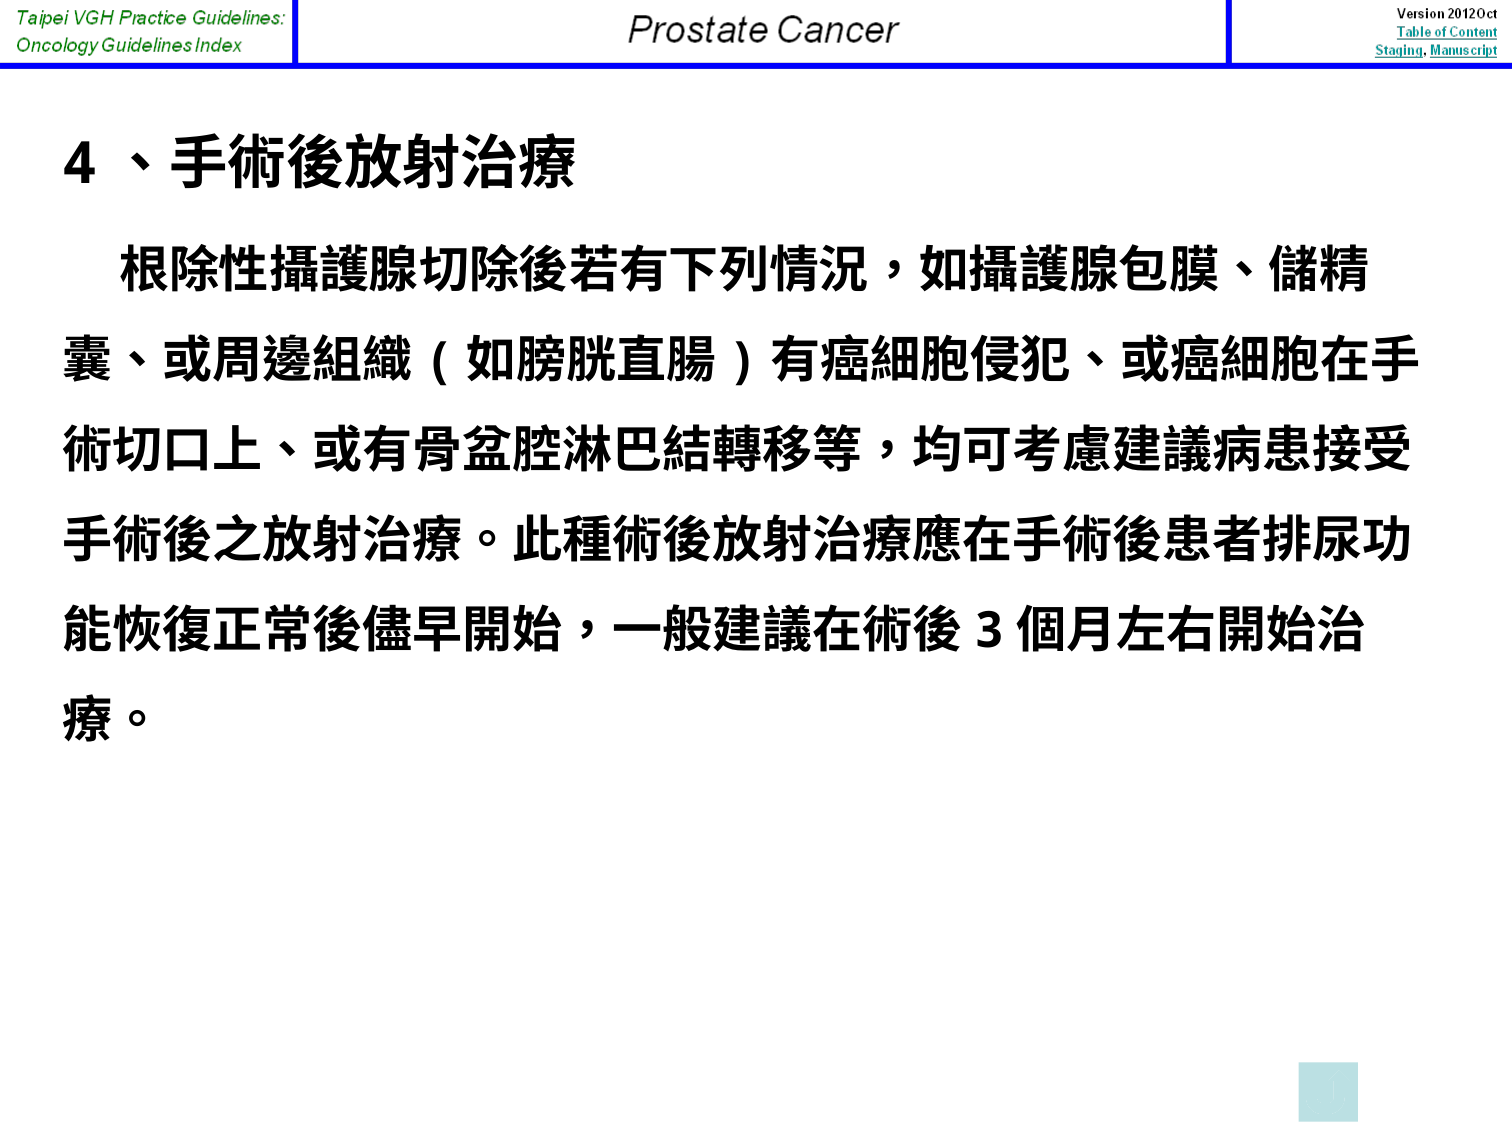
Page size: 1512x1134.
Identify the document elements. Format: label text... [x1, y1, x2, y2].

subtitle 4、手術後放射治療 根除性攝護腺切除後若有下列情況，如攝護腺包膜、儲精囊、或周邊組織(如膀胱直腸)有癌細胞侵犯、或癌細胞在手術切口上、或有骨盆腔淋巴結轉移等，均可考慮建議病患接受手術後之放射治療。此種術後放射治療應在手術後患者排尿功能恢復正常後儘早開始，一般建議在術後3個月左右開始治療。 [47, 82, 1477, 697]
